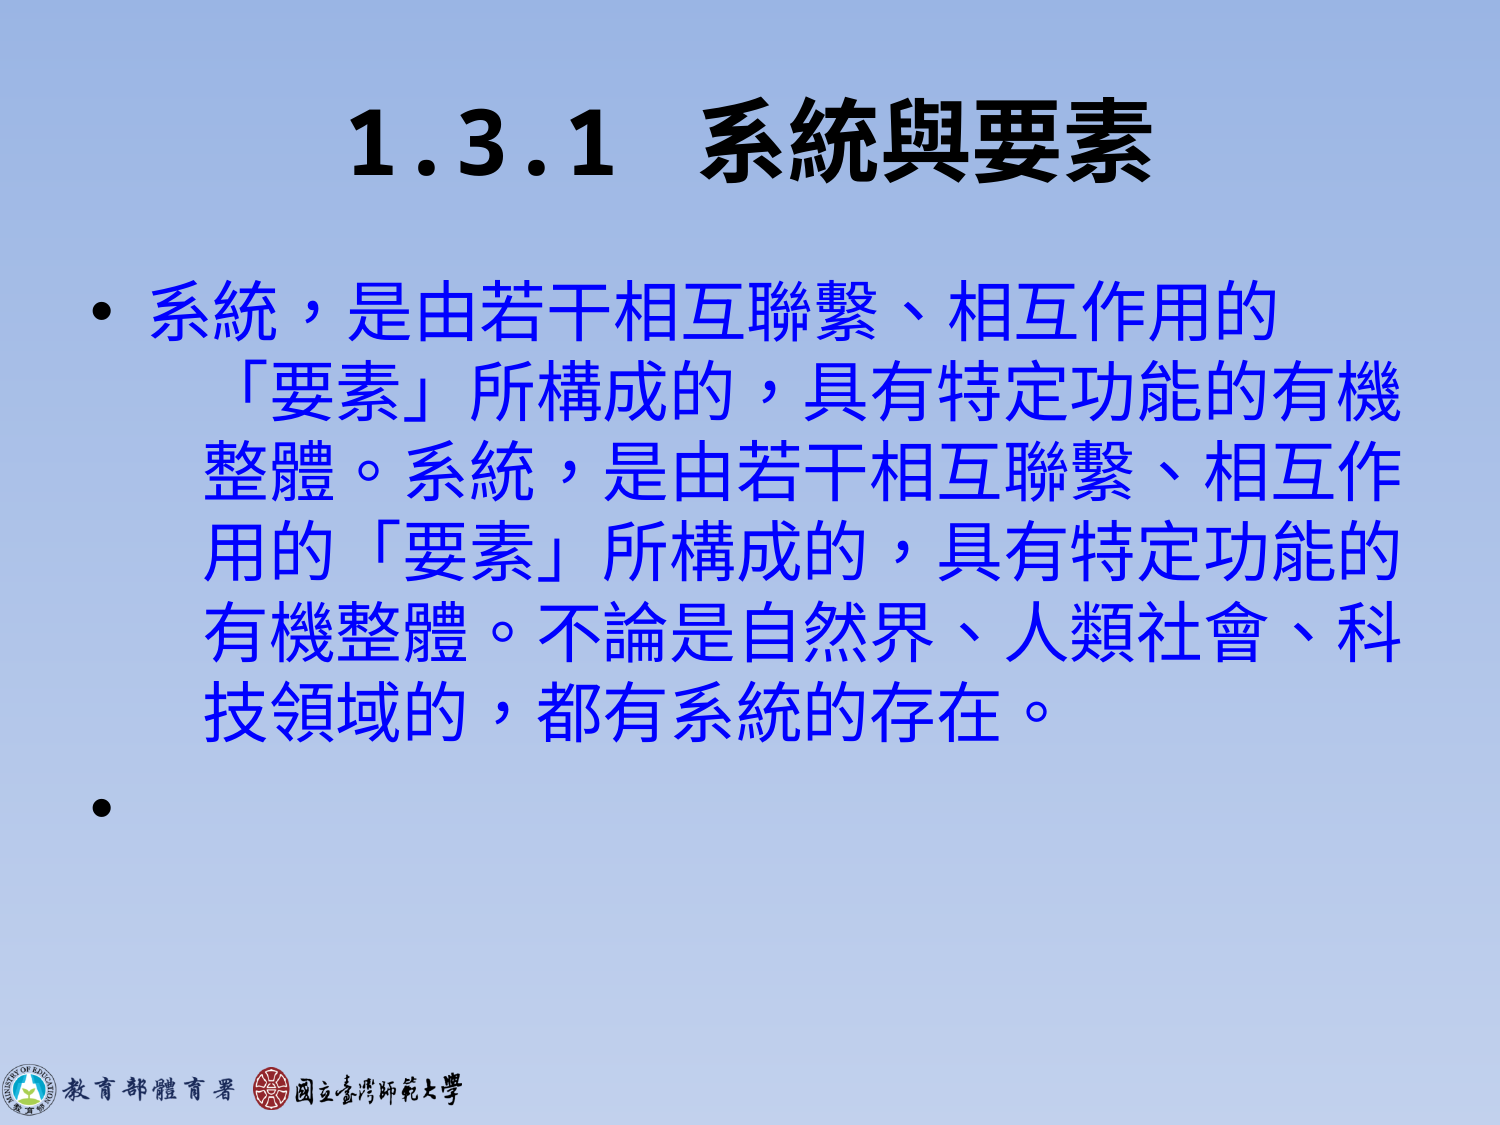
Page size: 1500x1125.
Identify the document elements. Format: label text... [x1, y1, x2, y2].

list 系統，是由若干相互聯繫、相互作用的「要素」所構成的，具有特定功能的有機整體。系統，是由若干相互聯繫、相互作用的「要素」所構成的，具有特定功能的有機整體。不論是自然界、人類社會、科技領域的，都有系統的存在。 [75, 262, 1426, 1005]
title 1.3.1 系統與要素 [75, 45, 1426, 233]
